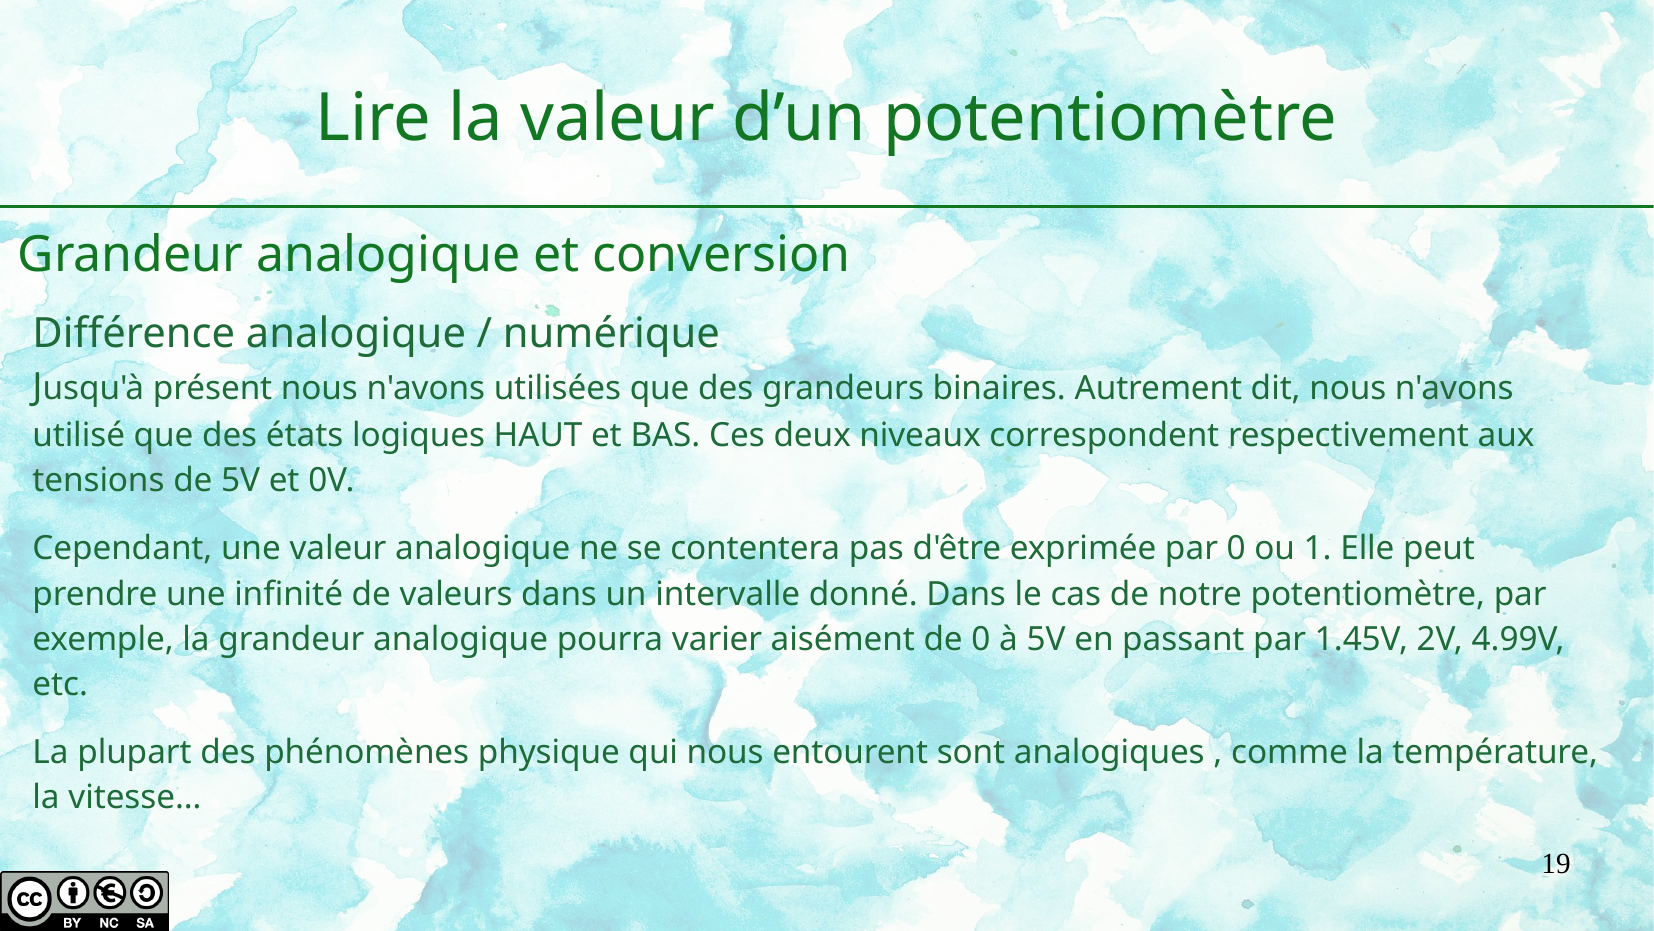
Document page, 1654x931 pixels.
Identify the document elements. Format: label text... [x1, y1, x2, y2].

list Grandeur analogique et conversion [17, 217, 1506, 295]
picture [0, 871, 169, 931]
title Lire la valeur d’un potentiomètre [82, 37, 1571, 193]
text_box Différence analogique / numérique Jusqu'à présent nous n'avons utilisées que des grandeurs binaires. Autrement dit, nous n'avons utilisé que des états logiques HAUT et BAS. Ces deux niveaux correspondent respectivement aux tensions de 5V et 0V. Cependant, une valeur analogique ne se contentera pas d'être exprimée par 0 ou 1. Elle peut prendre une infinité de valeurs dans un intervalle donné. Dans le cas de notre potentiomètre, par exemple, la grandeur analogique pourra varier aisément de 0 à 5V en passant par 1.45V, 2V, 4.99V, etc. La plupart des phénomènes physique qui nous entourent sont analogiques , comme la température, la vitesse… [17, 295, 1625, 826]
